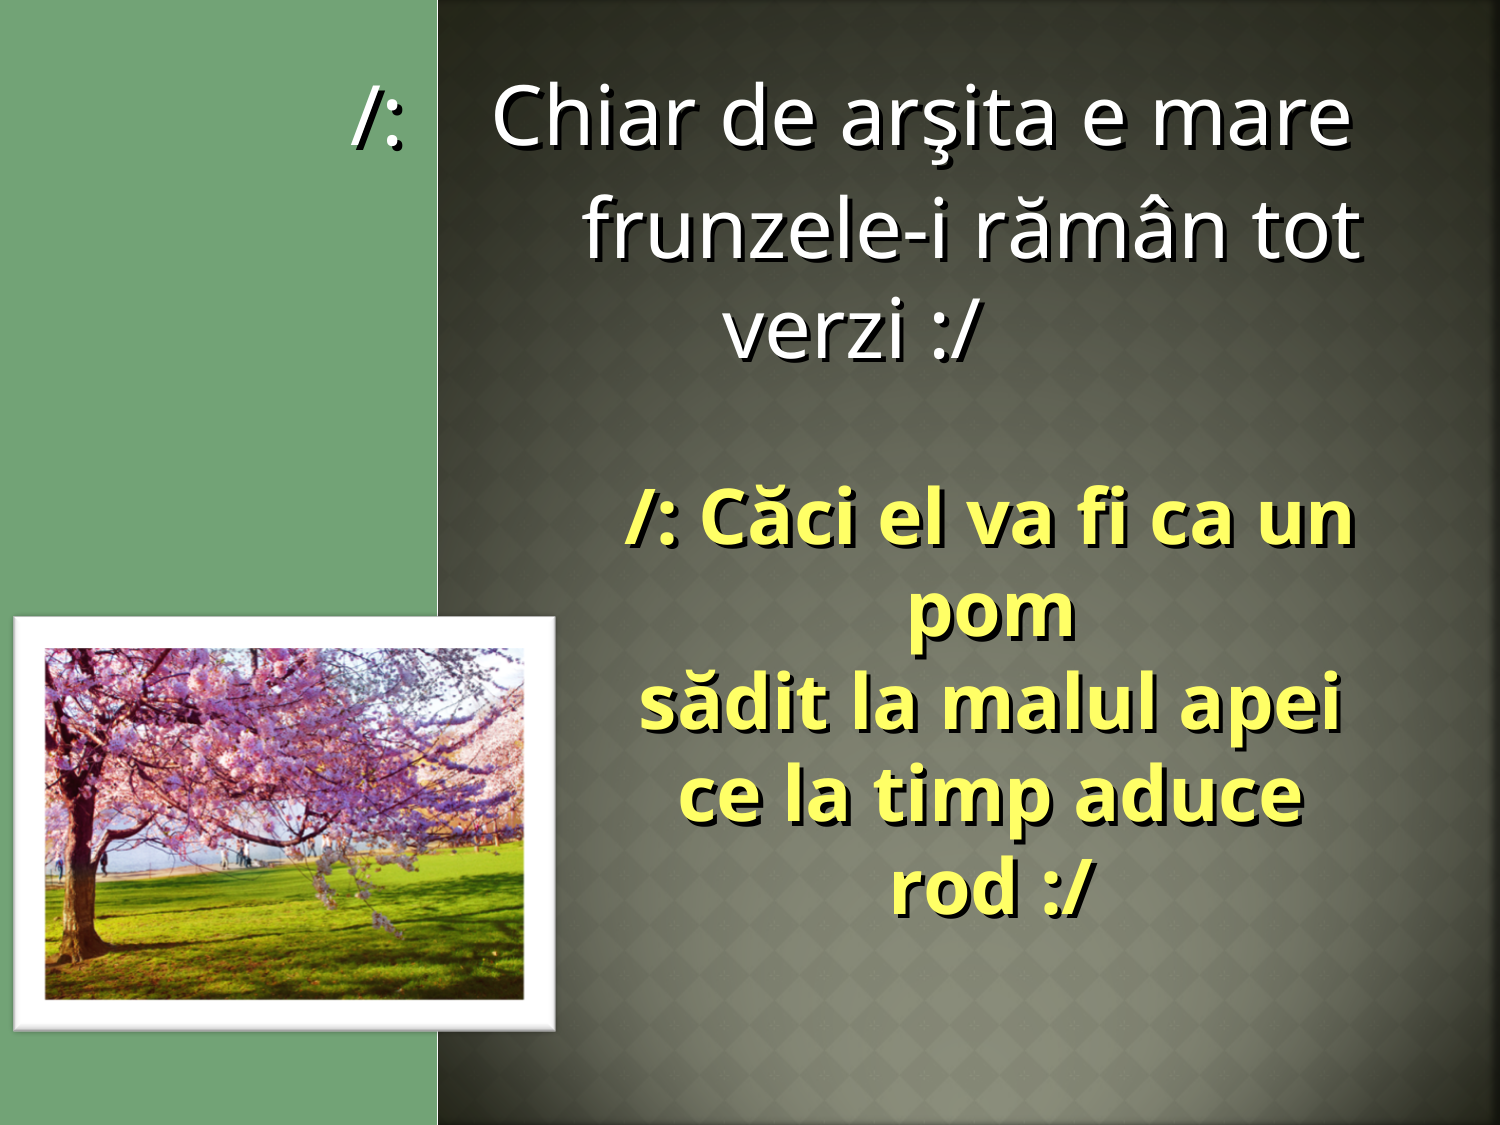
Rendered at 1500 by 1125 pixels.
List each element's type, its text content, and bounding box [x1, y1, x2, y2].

text_box /: Căci el va fi ca un pom sădit la malul apei ce la timp aduce rod :/ [557, 459, 1425, 938]
text_box /: Chiar de arşita e mare frunzele-i rămân tot verzi :/ [279, 62, 1426, 376]
picture [3, 0, 1500, 1125]
